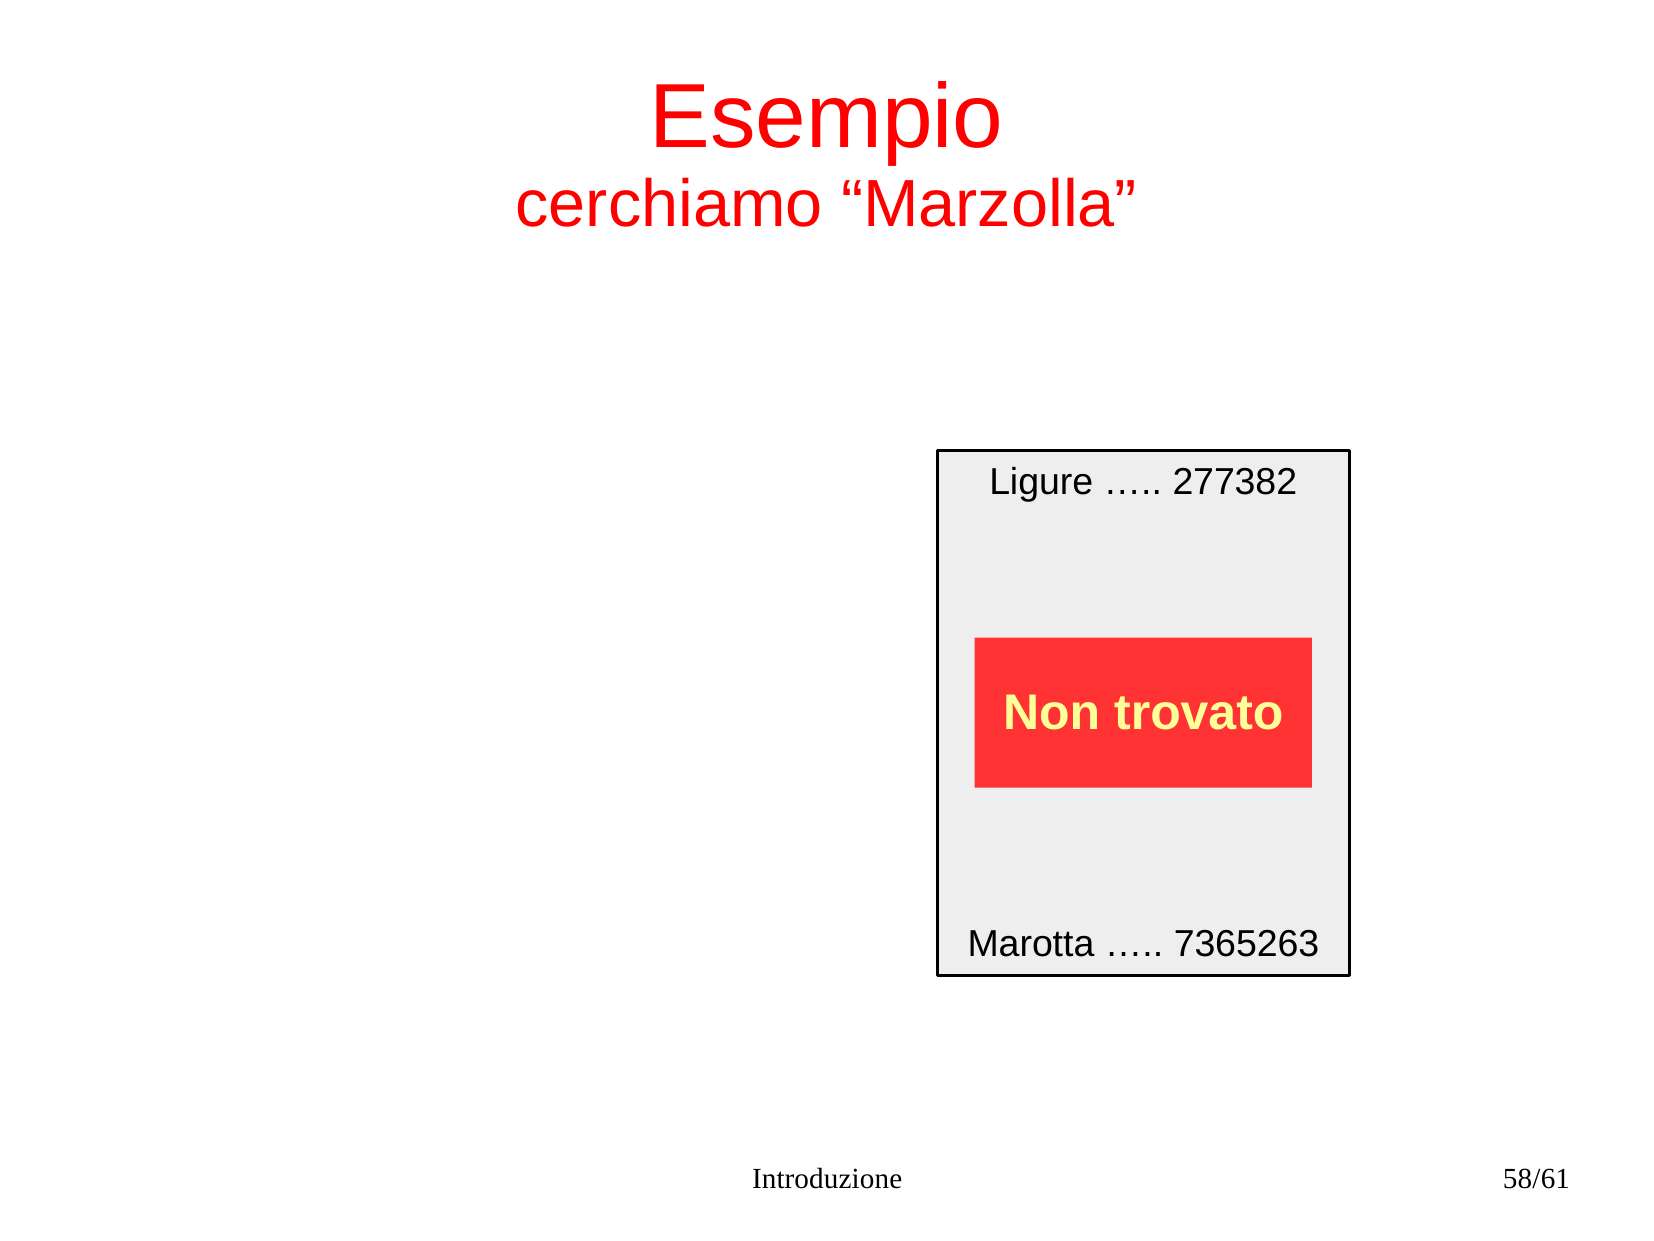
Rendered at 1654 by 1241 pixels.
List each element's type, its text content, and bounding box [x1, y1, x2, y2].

text_box Non trovato [974, 637, 1312, 788]
text_box Ligure ….. 277382 Marotta ….. 7365263 [937, 450, 1350, 976]
title Esempio cerchiamo “Marzolla” [82, 49, 1571, 257]
